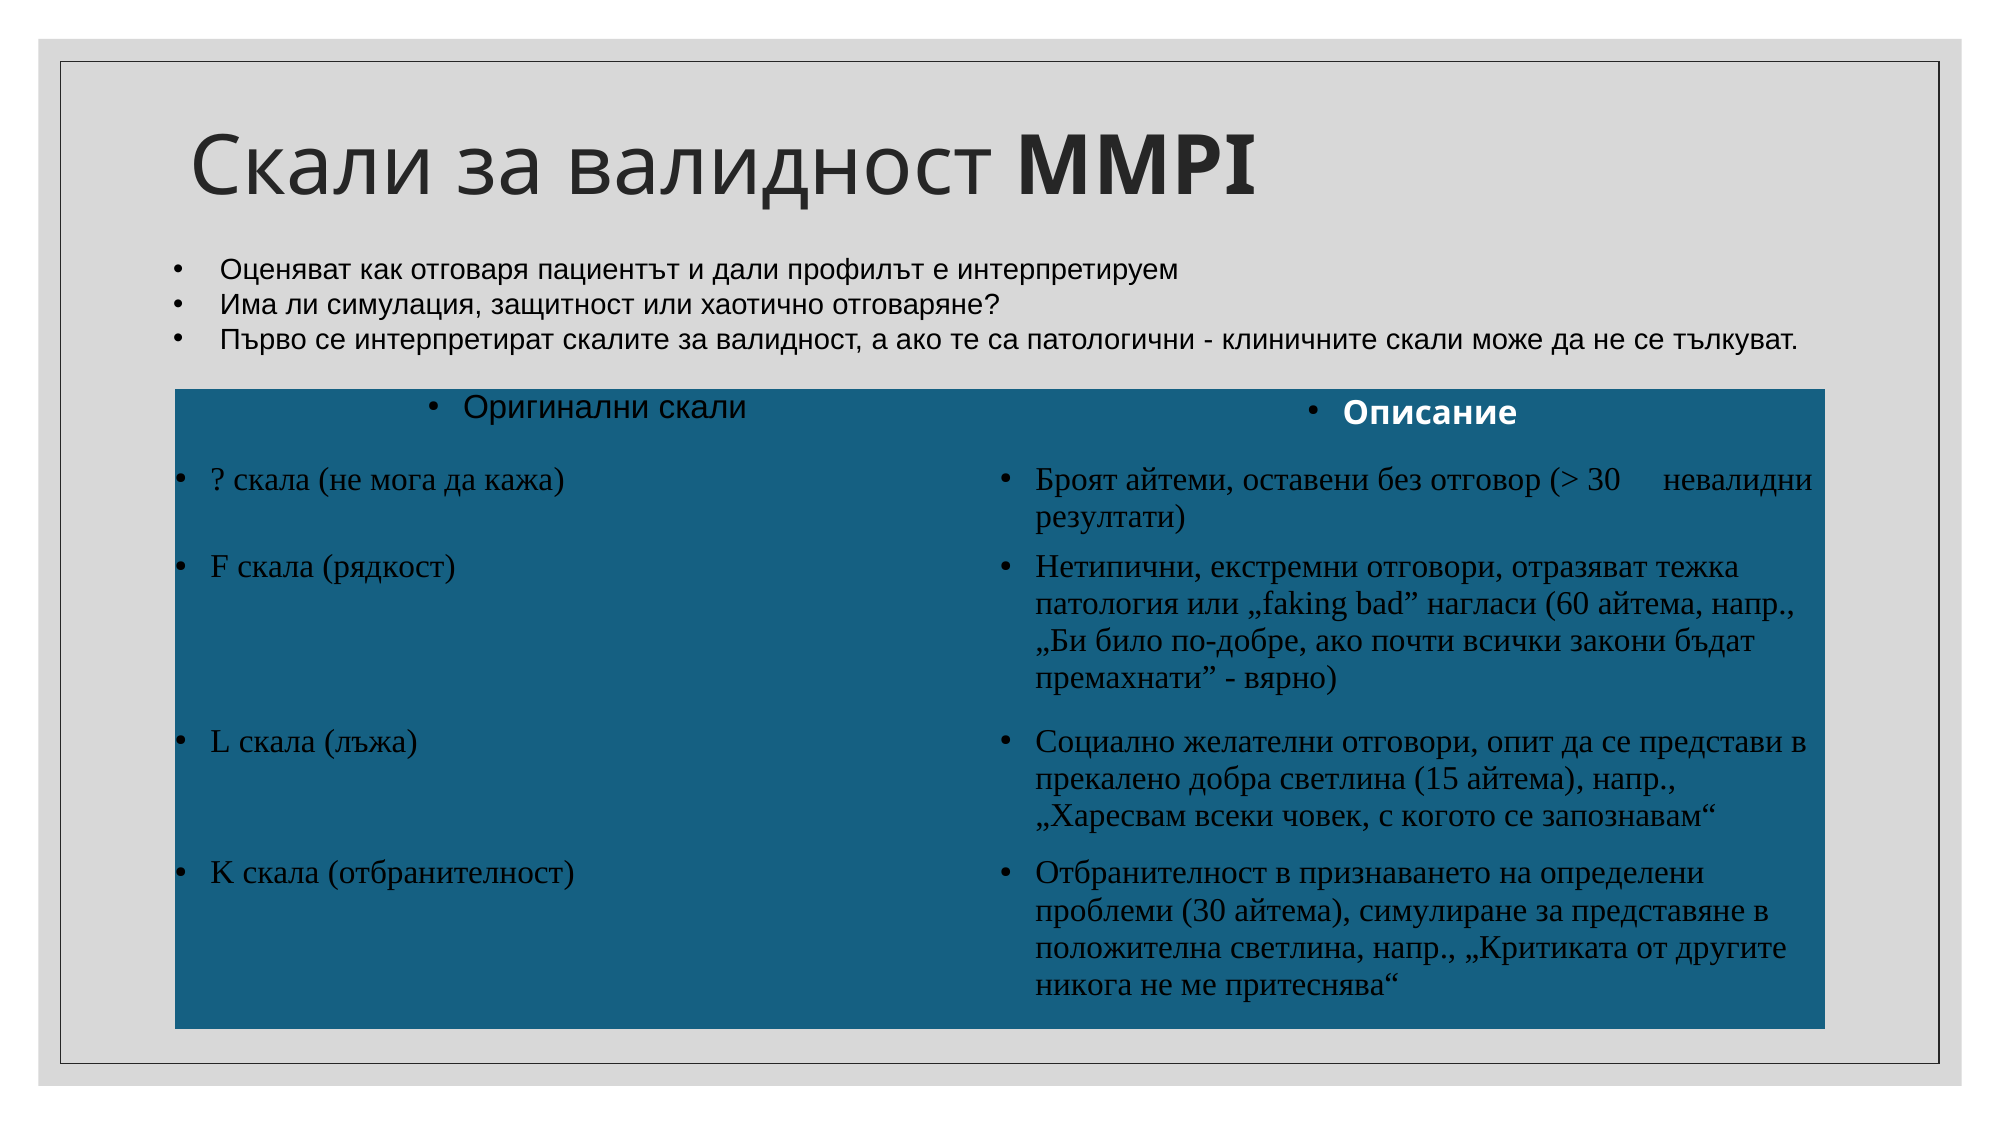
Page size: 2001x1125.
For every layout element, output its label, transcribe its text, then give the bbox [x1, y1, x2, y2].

table_cell Социално желателни отговори, опит да се представи в прекалено добра светлина (15 айтема), напр., „Харесвам всеки човек, с когото се запознавам“ [1000, 723, 1825, 854]
table_cell F скала (рядкост) [175, 548, 1000, 723]
table_header Описание [1000, 389, 1825, 460]
table_cell K скала (отбранителност) [175, 854, 1000, 1029]
table_cell Нетипични, екстремни отговори, отразяват тежка патология или „faking bad” нагласи (60 айтема, напр., „Би било по-добре, ако почти всички закони бъдат премахнати” - вярно) [1000, 548, 1825, 723]
table_cell Броят айтеми, оставени без отговор (> 30  невалидни резултати) [1000, 460, 1825, 548]
table_cell L скала (лъжа) [175, 723, 1000, 854]
table_cell ? скала (не мога да кажа) [175, 460, 1000, 548]
table_cell Отбранителност в признаването на определени проблеми (30 айтема), симулиране за представяне в положителна светлина, напр., „Критиката от другите никога не ме притеснява“ [1000, 854, 1825, 1029]
table_header Оригинални скали [175, 389, 1000, 460]
title Скали за валидност MMPI [174, 55, 1825, 198]
text_box Оценяват как отговаря пациентът и дали профилът е интерпретируем Има ли симулация, защитност или хаотично отговаряне? Първо се интерпретират скалите за валидност, а ако те са патологични - клиничните скали може да не се тълкуват. [158, 198, 1908, 363]
